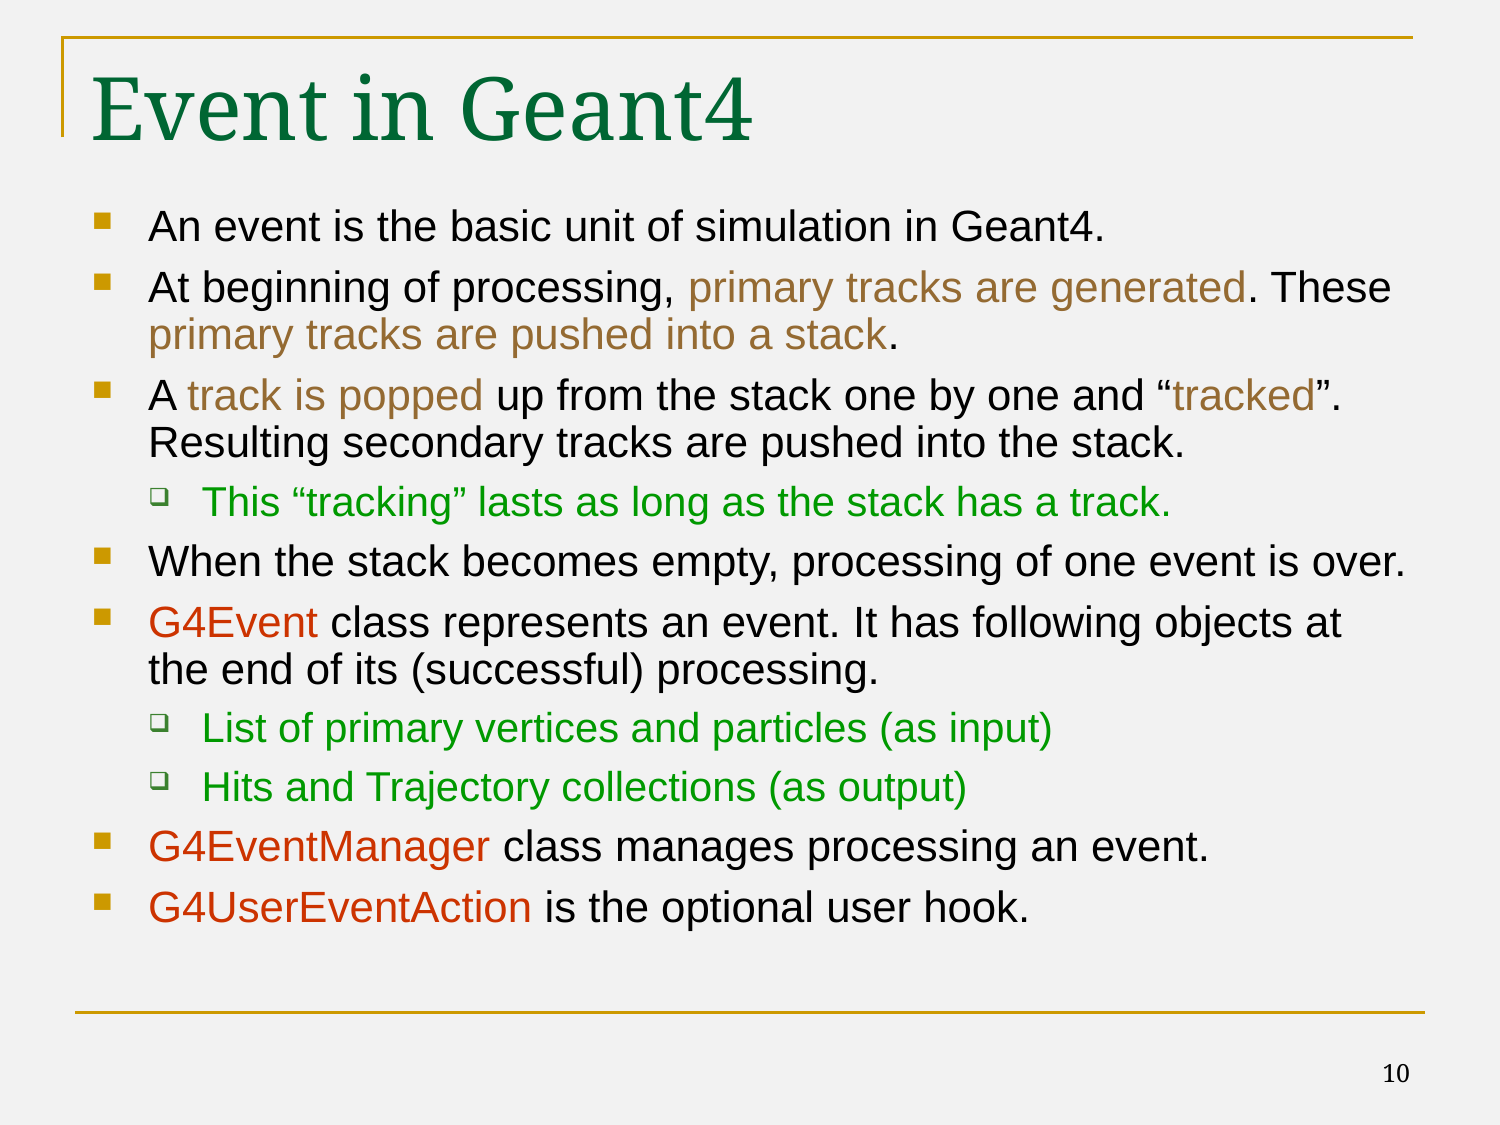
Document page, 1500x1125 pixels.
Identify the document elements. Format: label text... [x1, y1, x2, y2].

list An event is the basic unit of simulation in Geant4. At beginning of processing, primary tracks are generated. These primary tracks are pushed into a stack. A track is popped up from the stack one by one and “tracked”. Resulting secondary tracks are pushed into the stack. This “tracking” lasts as long as the stack has a track. When the stack becomes empty, processing of one event is over. G4Event class represents an event. It has following objects at the end of its (successful) processing. List of primary vertices and particles (as input) Hits and Trajectory collections (as output) G4EventManager class manages processing an event. G4UserEventAction is the optional user hook. [76, 196, 1427, 1011]
text_box <number> [1074, 1024, 1426, 1100]
title Event in Geant4 [75, 45, 1426, 233]
